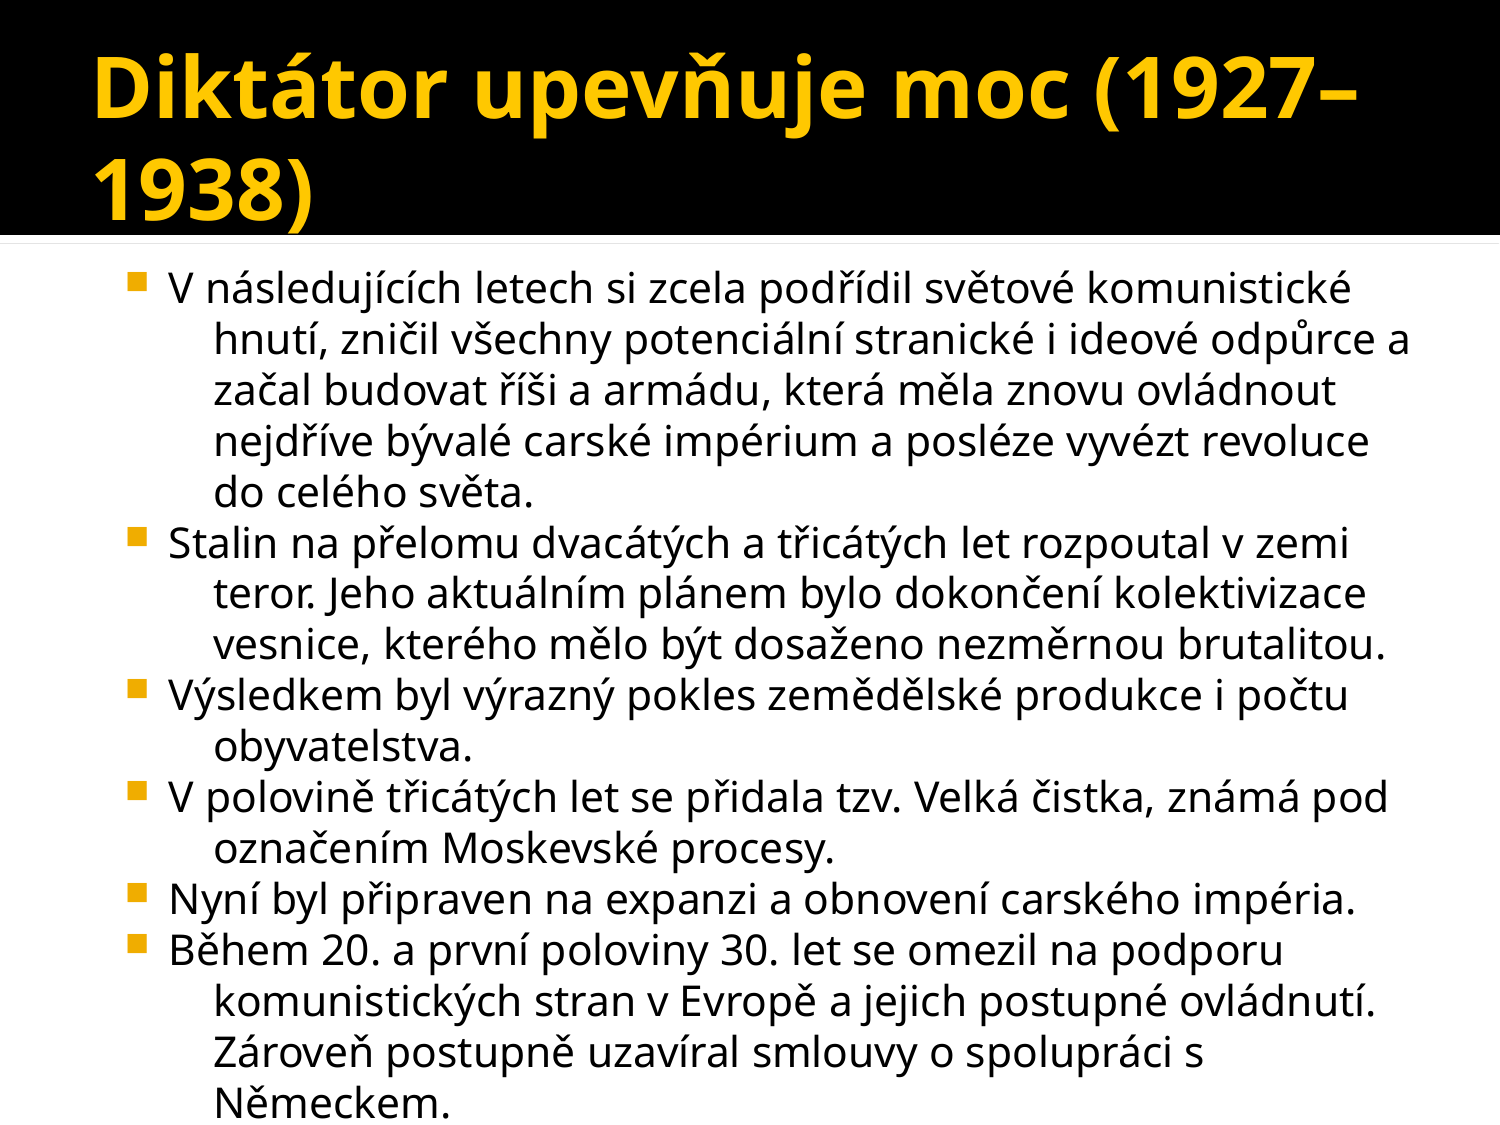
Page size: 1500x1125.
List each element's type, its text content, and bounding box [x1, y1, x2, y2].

title Diktátor upevňuje moc (1927–1938) [75, 25, 1426, 232]
list V následujících letech si zcela podřídil světové komunistické hnutí, zničil všechny potenciální stranické i ideové odpůrce a začal budovat říši a armádu, která měla znovu ovládnout nejdříve bývalé carské impérium a posléze vyvézt revoluce do celého světa. Stalin na přelomu dvacátých a třicátých let rozpoutal v zemi teror. Jeho aktuálním plánem bylo dokončení kolektivizace vesnice, kterého mělo být dosaženo nezměrnou brutalitou. Výsledkem byl výrazný pokles zemědělské produkce i počtu obyvatelstva. V polovině třicátých let se přidala tzv. Velká čistka, známá pod označením Moskevské procesy. Nyní byl připraven na expanzi a obnovení carského impéria. Během 20. a první poloviny 30. let se omezil na podporu komunistických stran v Evropě a jejich postupné ovládnutí. Zároveň postupně uzavíral smlouvy o spolupráci s Německem. [82, 246, 1433, 1125]
